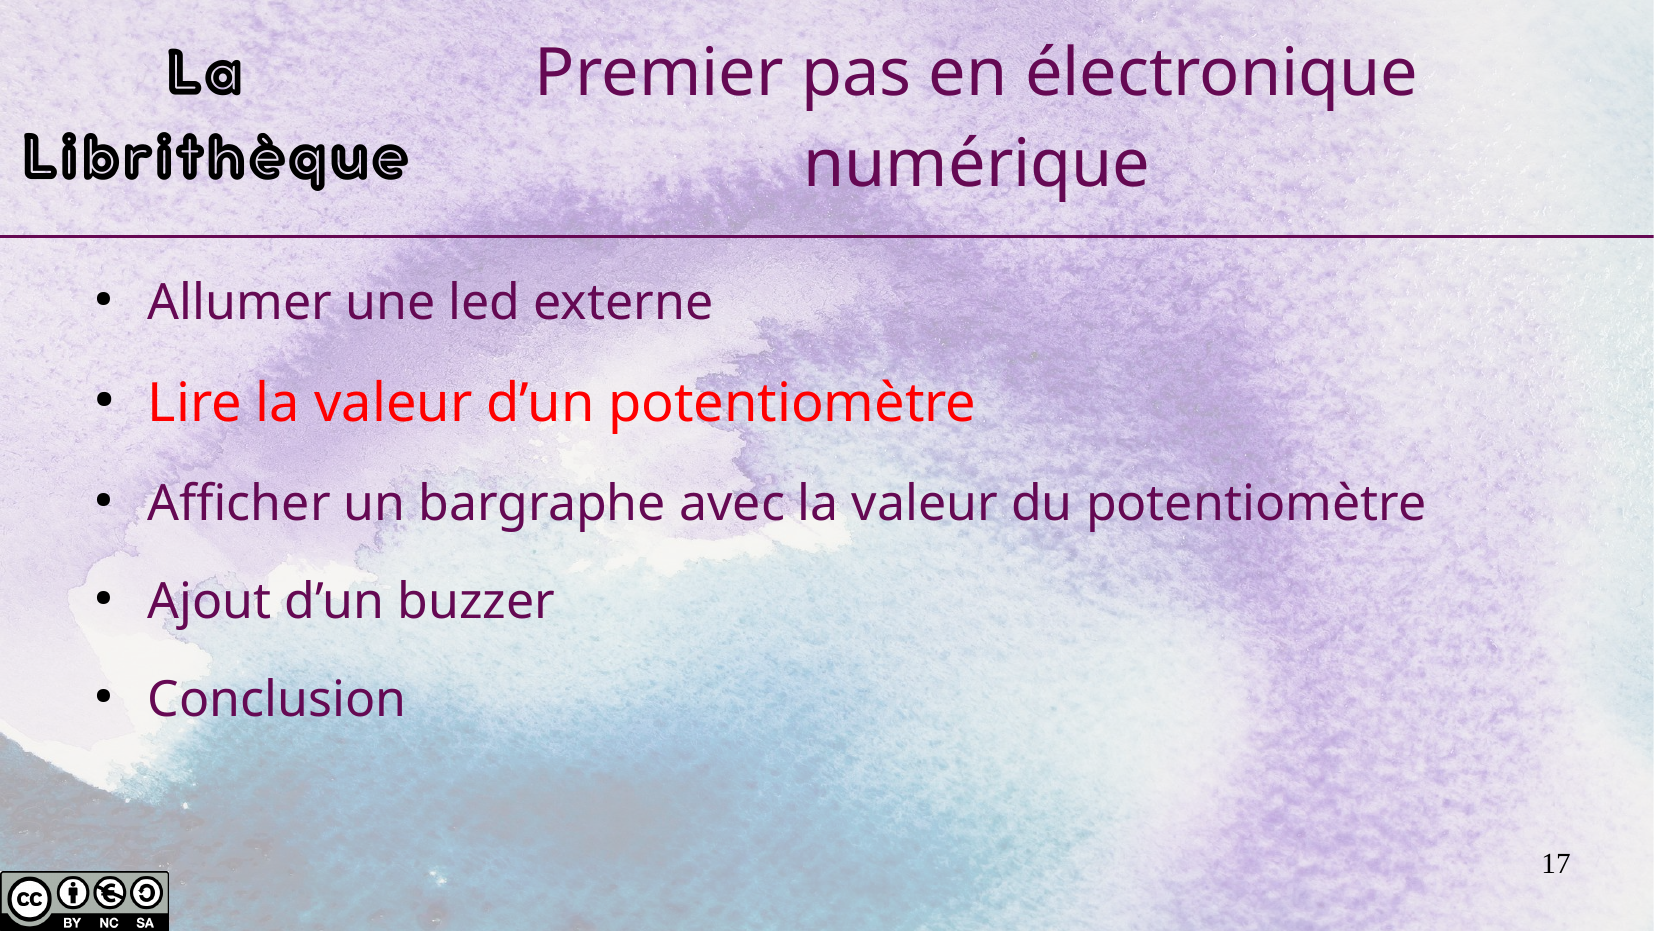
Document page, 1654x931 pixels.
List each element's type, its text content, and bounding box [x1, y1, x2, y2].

picture [0, 871, 169, 931]
picture [4, 46, 383, 193]
title Premier pas en électronique numérique [383, 23, 1571, 206]
list Allumer une led externe Lire la valeur d’un potentiomètre Afficher un bargraphe avec la valeur du potentiomètre Ajout d’un buzzer Conclusion [76, 265, 1565, 827]
